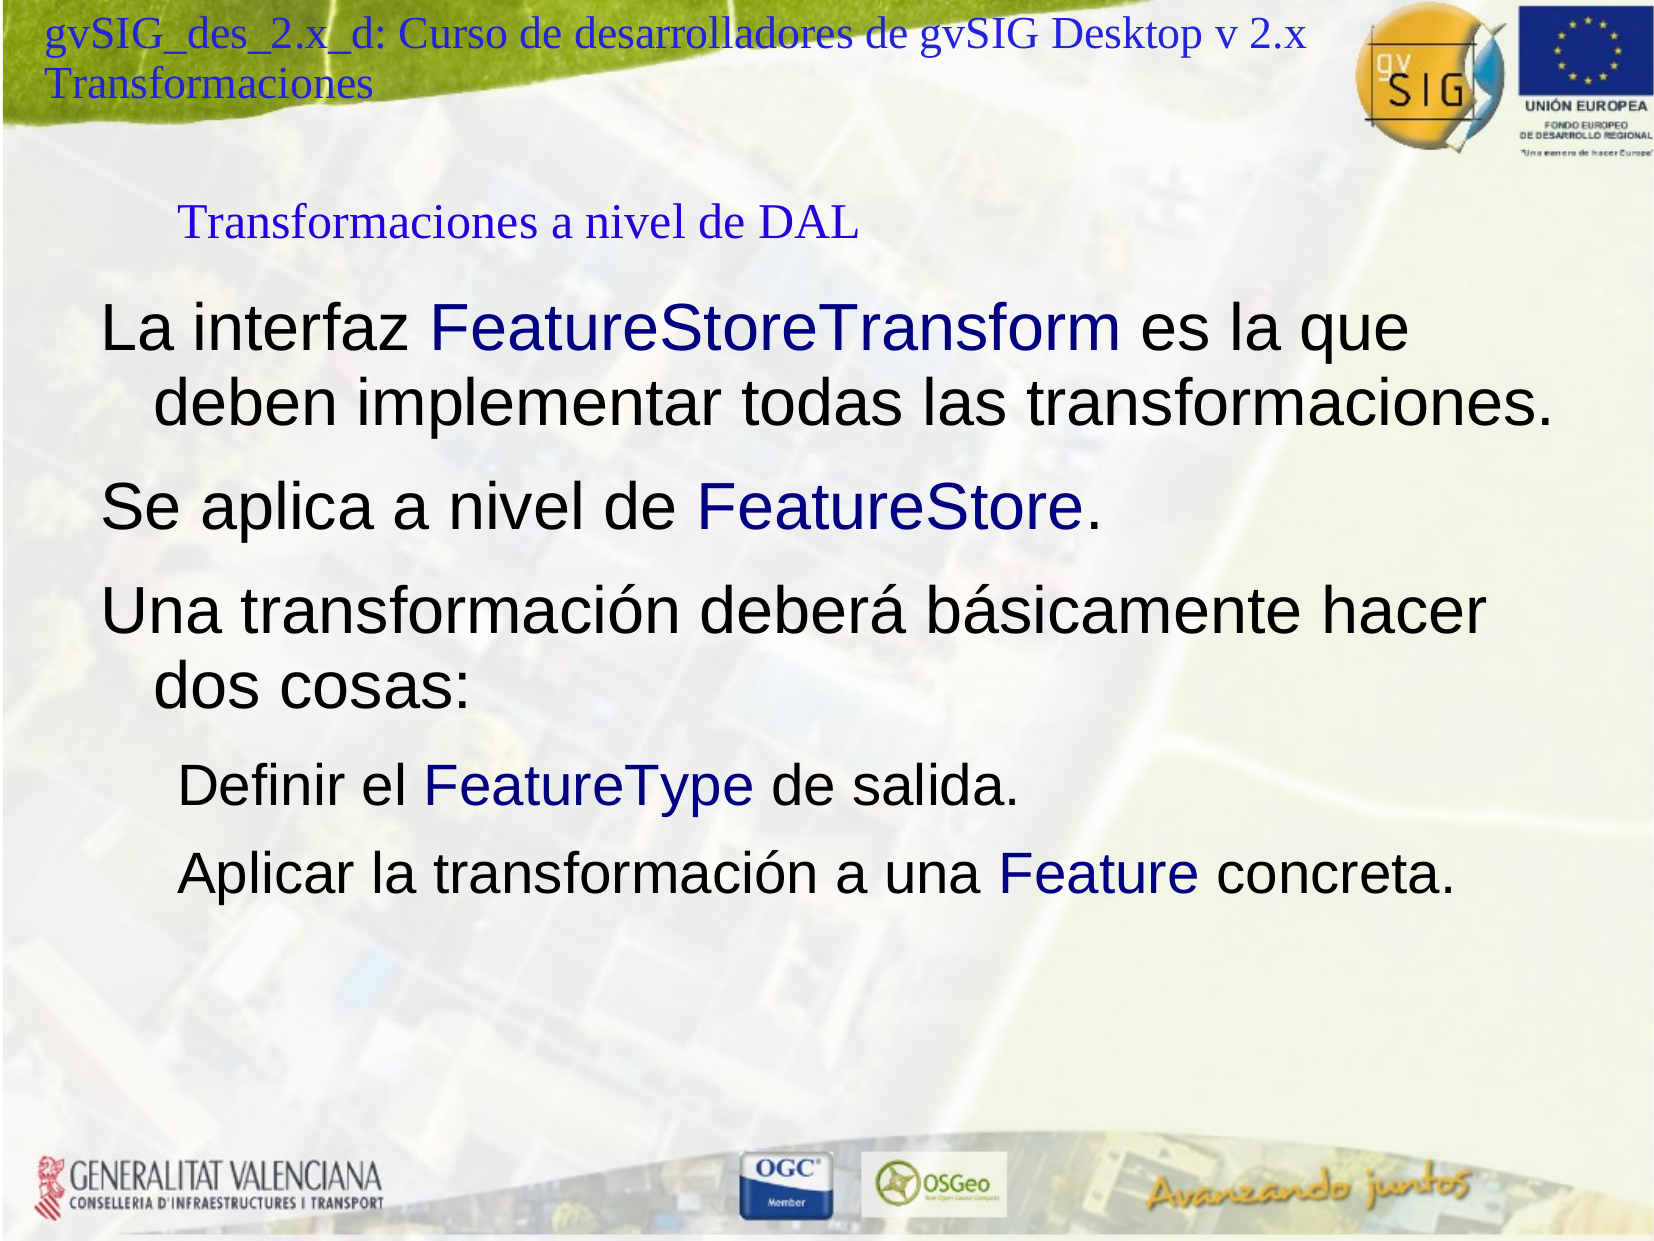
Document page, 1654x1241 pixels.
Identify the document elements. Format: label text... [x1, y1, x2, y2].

picture [2, 0, 1654, 1241]
list La interfaz FeatureStoreTransform es la que deben implementar todas las transformaciones. Se aplica a nivel de FeatureStore. Una transformación deberá básicamente hacer dos cosas: Definir el FeatureType de salida. Aplicar la transformación a una Feature concreta. [82, 290, 1571, 931]
title Transformaciones a nivel de DAL [177, 95, 1329, 290]
